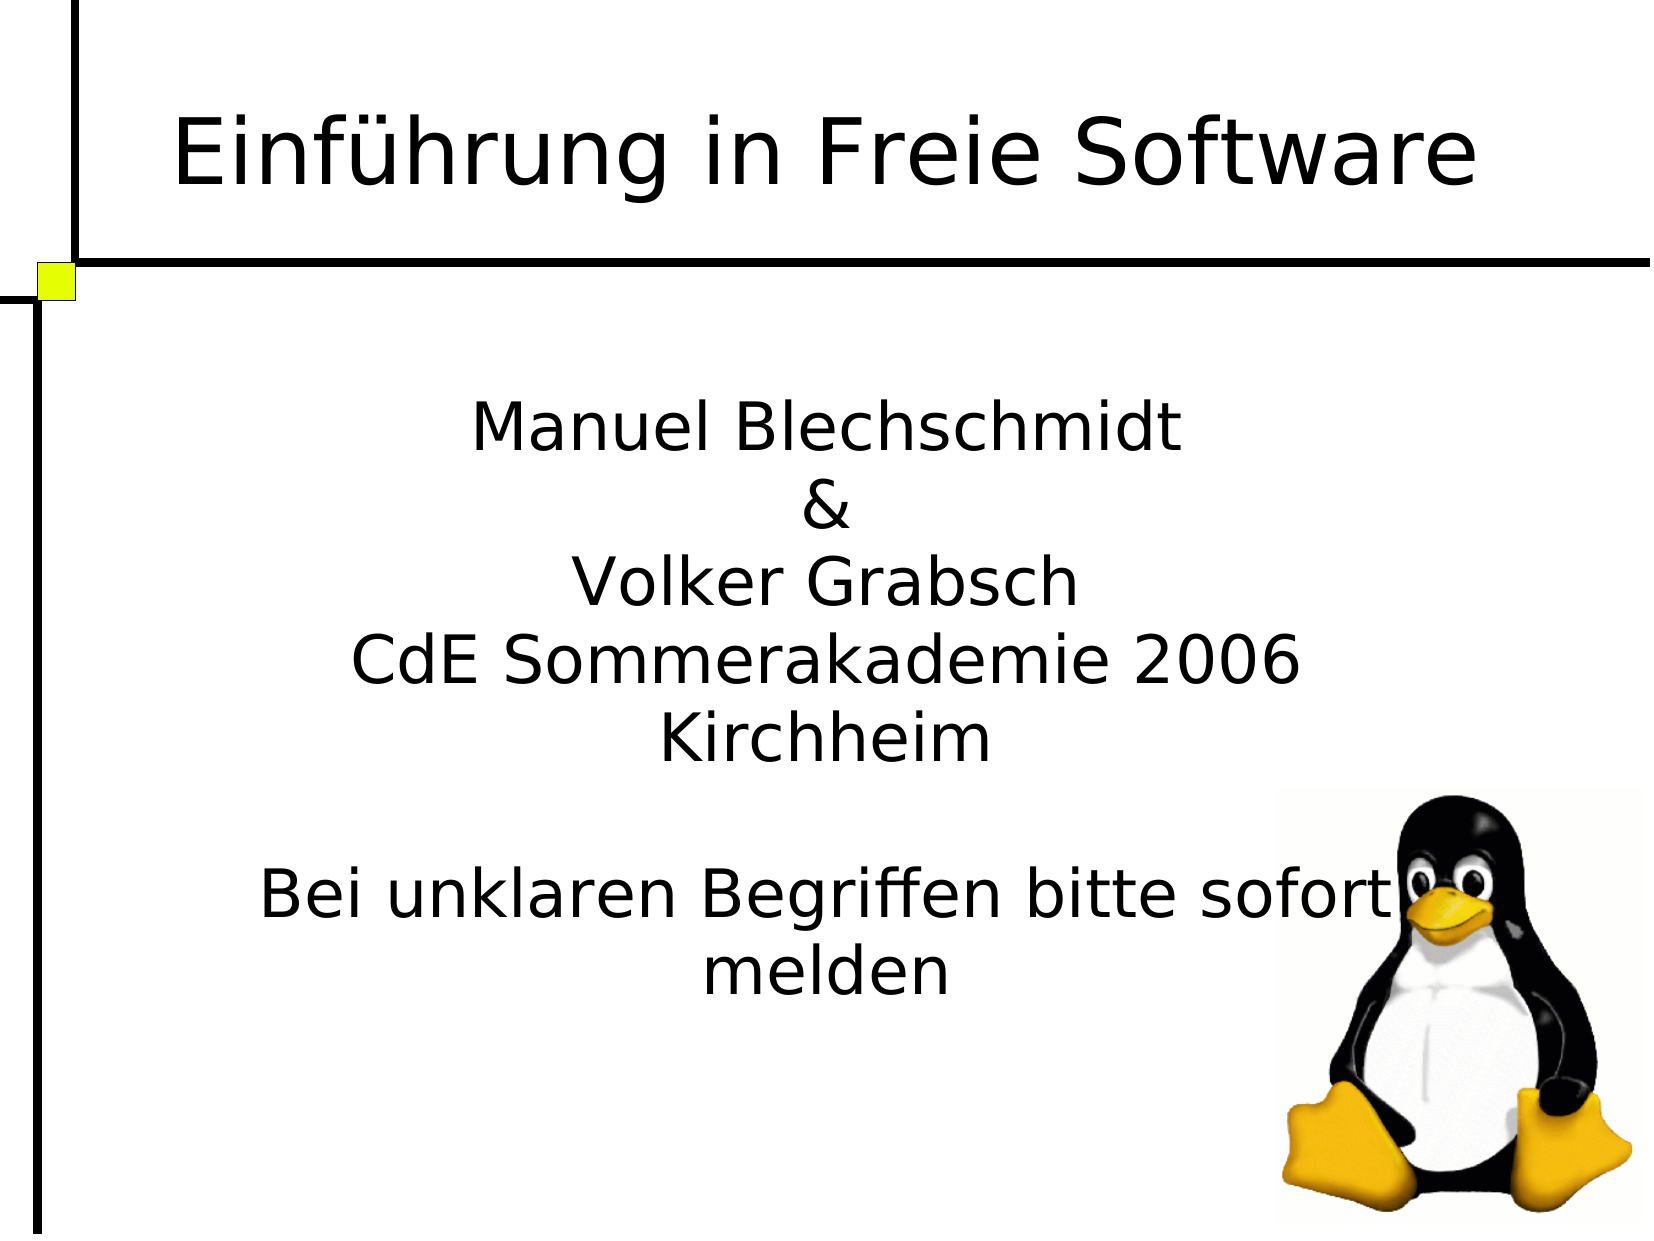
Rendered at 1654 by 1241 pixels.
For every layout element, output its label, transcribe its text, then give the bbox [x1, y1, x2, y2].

picture [1275, 787, 1642, 1223]
subtitle Manuel Blechschmidt & Volker Grabsch CdE Sommerakademie 2006 Kirchheim Bei unklaren Begriffen bitte sofort melden [82, 290, 1571, 1109]
title Einführung in Freie Software [82, 49, 1571, 257]
